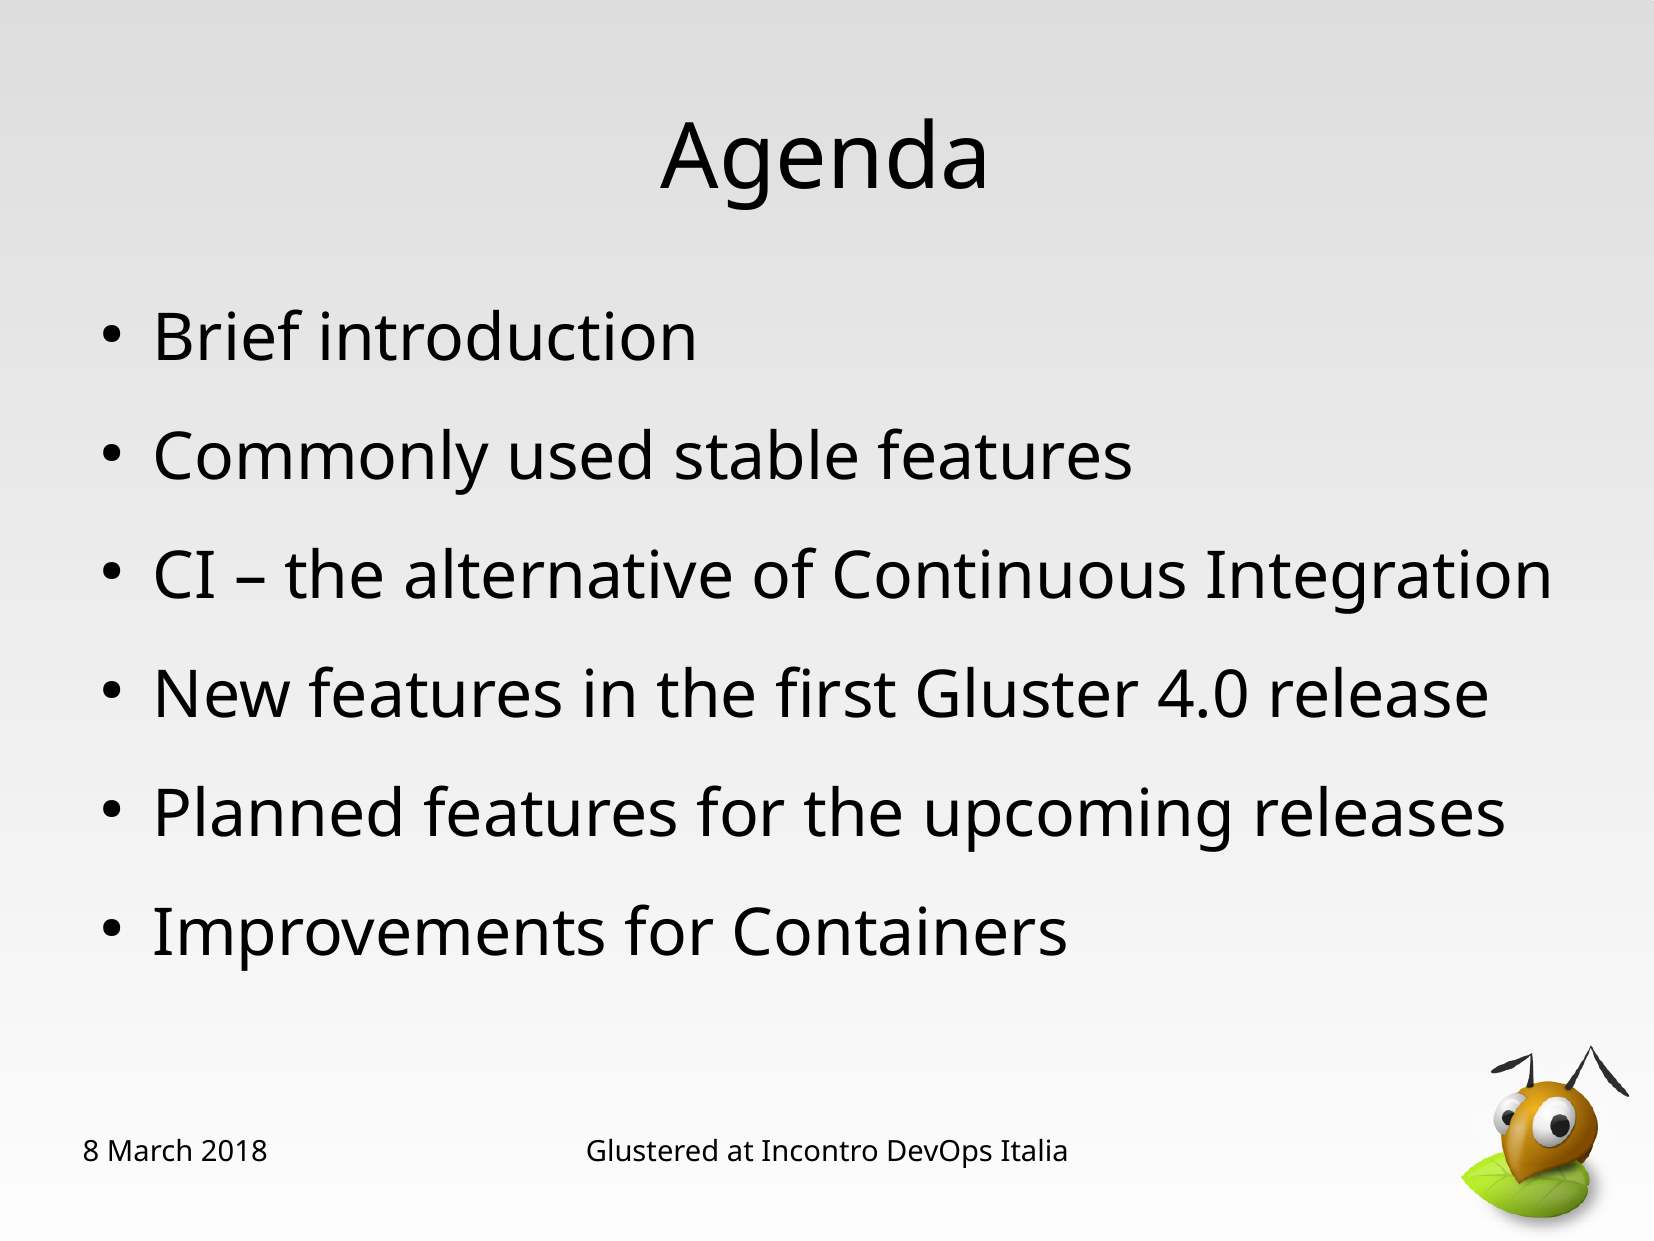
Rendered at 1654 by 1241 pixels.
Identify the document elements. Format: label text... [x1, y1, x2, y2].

title Agenda [82, 49, 1571, 257]
list Brief introduction Commonly used stable features CI – the alternative of Continuous Integration New features in the first Gluster 4.0 release Planned features for the upcoming releases Improvements for Containers [82, 290, 1571, 1010]
picture [1432, 1037, 1654, 1241]
